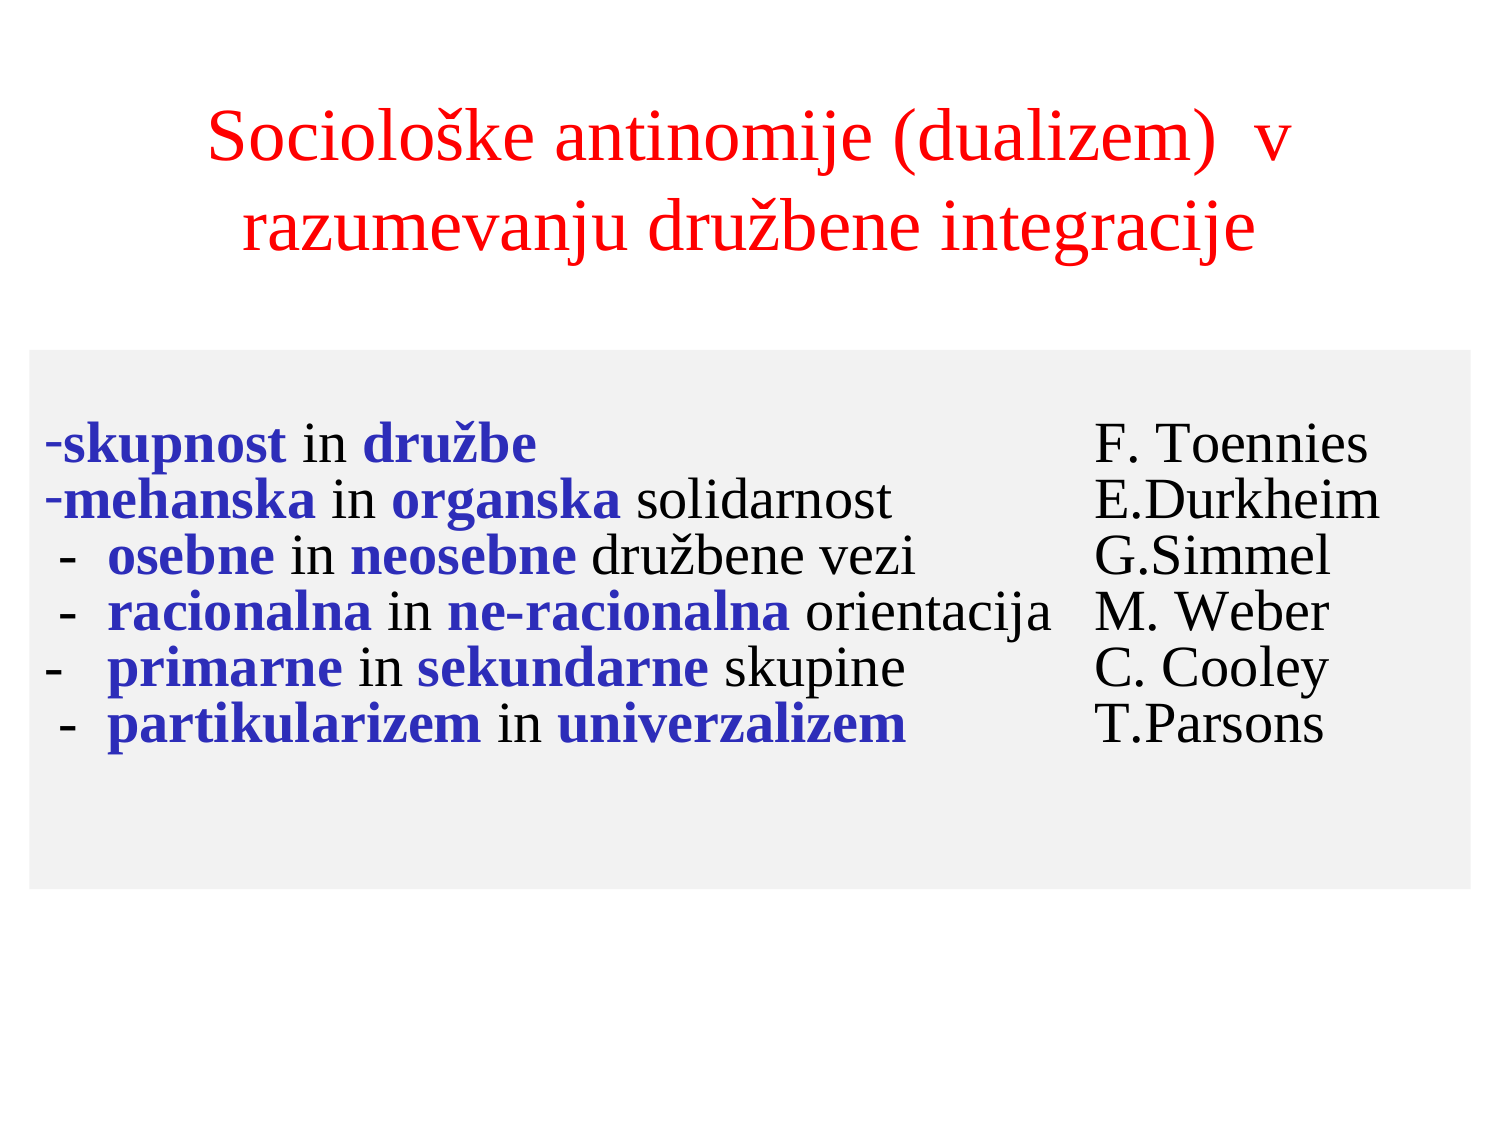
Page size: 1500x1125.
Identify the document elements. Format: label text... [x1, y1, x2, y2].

text_box Sociološke antinomije (dualizem) v razumevanju družbene integracije [0, 78, 1500, 274]
text_box skupnost in družbe F. Toennies mehanska in organska solidarnost E.Durkheim - osebne in neosebne družbene vezi G.Simmel - racionalna in ne-racionalna orientacija M. Weber - primarne in sekundarne skupine C. Cooley - partikularizem in univerzalizem T.Parsons [29, 349, 1471, 890]
